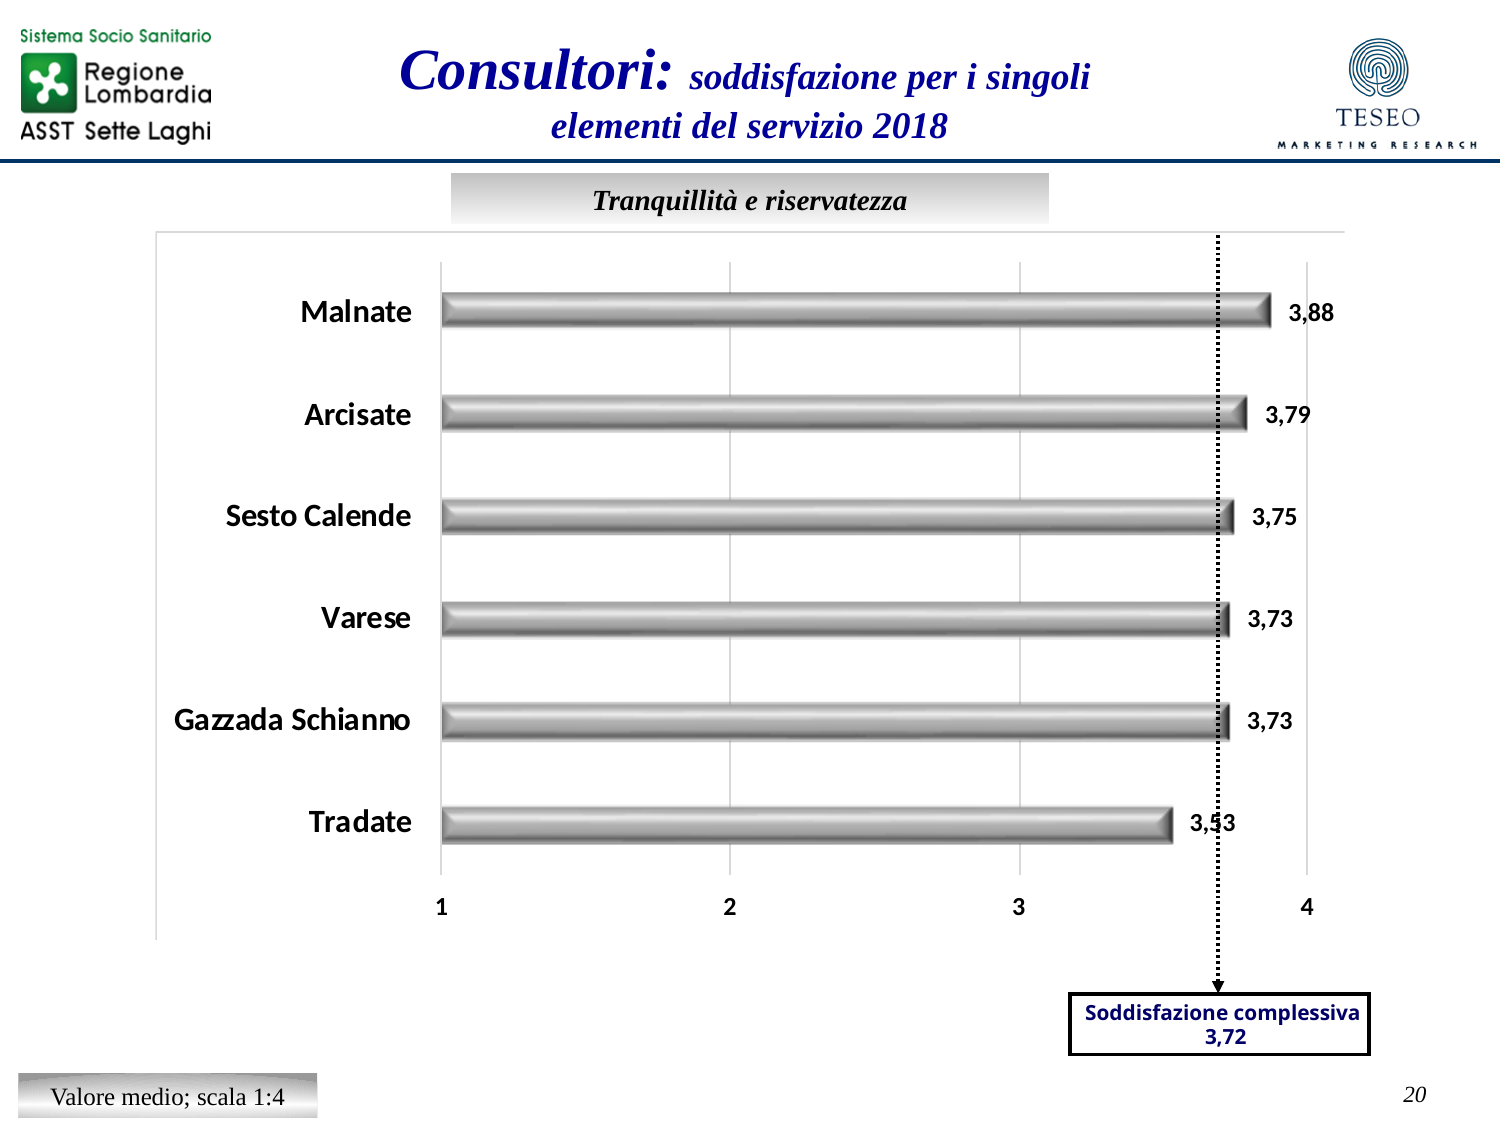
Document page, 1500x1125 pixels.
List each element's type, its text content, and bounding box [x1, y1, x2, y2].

text_box Consultori: soddisfazione per i singoli elementi del servizio 2018 [206, 25, 1294, 151]
text_box Soddisfazione complessiva 3,72 [1070, 993, 1370, 1055]
picture [1294, 30, 1481, 149]
picture [155, 230, 1345, 940]
text_box Valore medio; scala 1:4 [18, 1073, 318, 1118]
text_box Tranquillità e riservatezza [451, 173, 1049, 224]
picture [21, 26, 206, 148]
